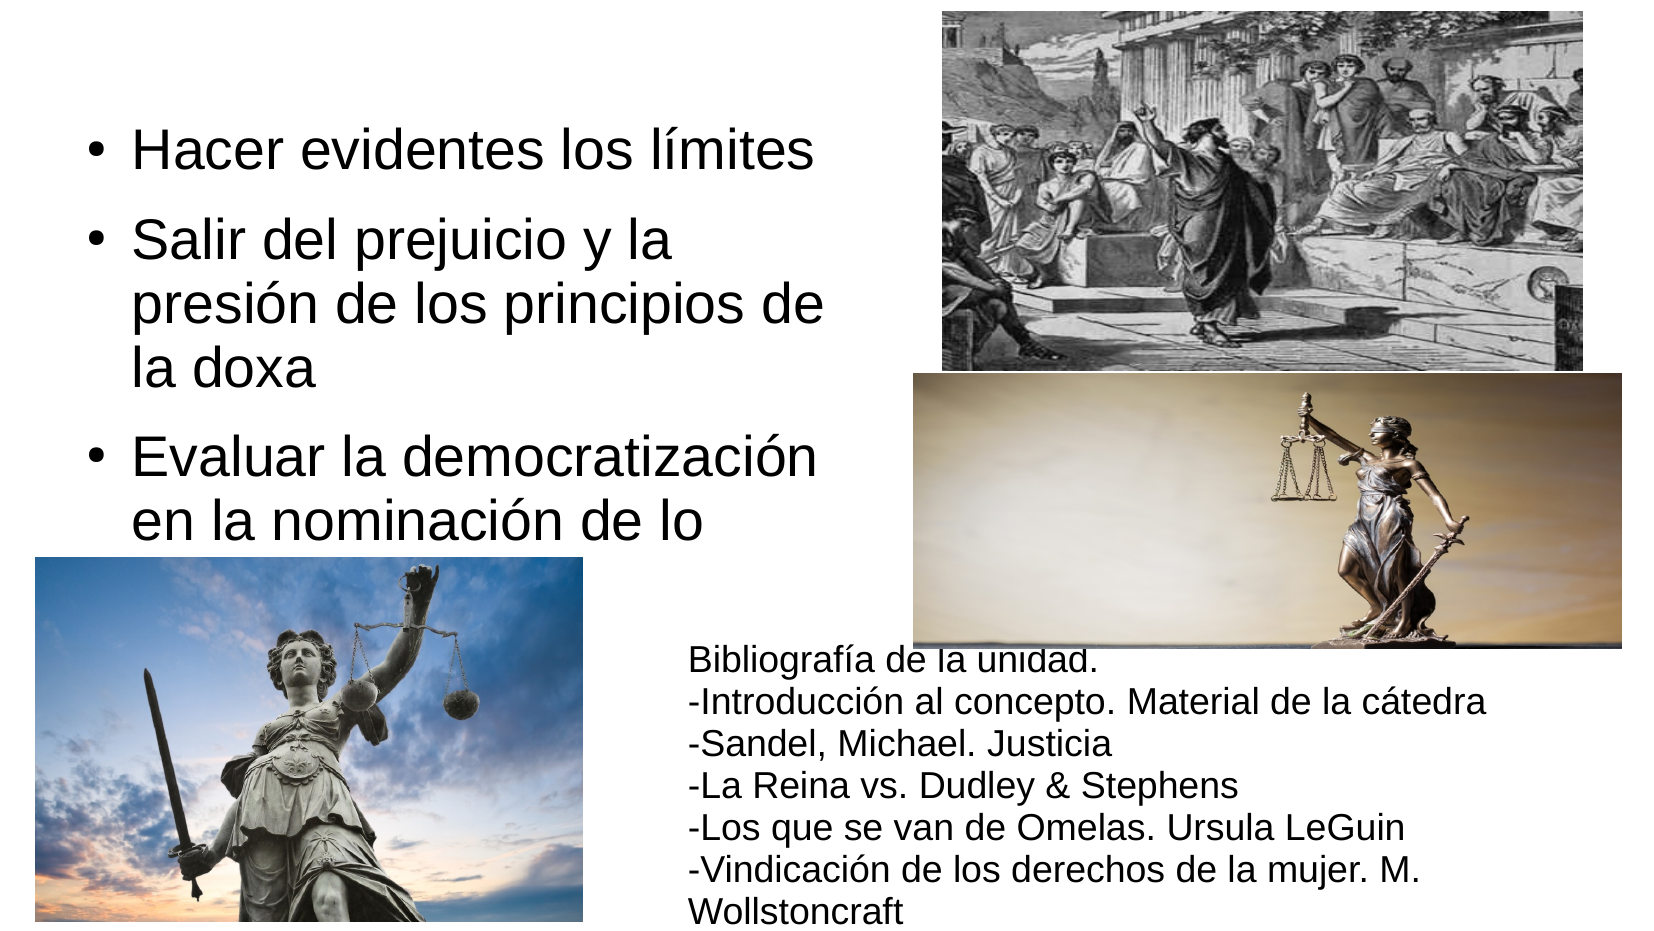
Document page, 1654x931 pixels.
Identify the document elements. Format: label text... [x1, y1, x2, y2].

picture [35, 557, 583, 922]
list Hacer evidentes los límites Salir del prejuicio y la presión de los principios de la doxa Evaluar la democratización en la nominación de lo justo [70, 118, 827, 658]
text_box Bibliografía de la unidad. -Introducción al concepto. Material de la cátedra -Sandel, Michael. Justicia -La Reina vs. Dudley & Stephens -Los que se van de Omelas. Ursula LeGuin -Vindicación de los derechos de la mujer. M. Wollstoncraft [673, 630, 1595, 931]
picture [942, 11, 1583, 371]
picture [913, 373, 1622, 649]
